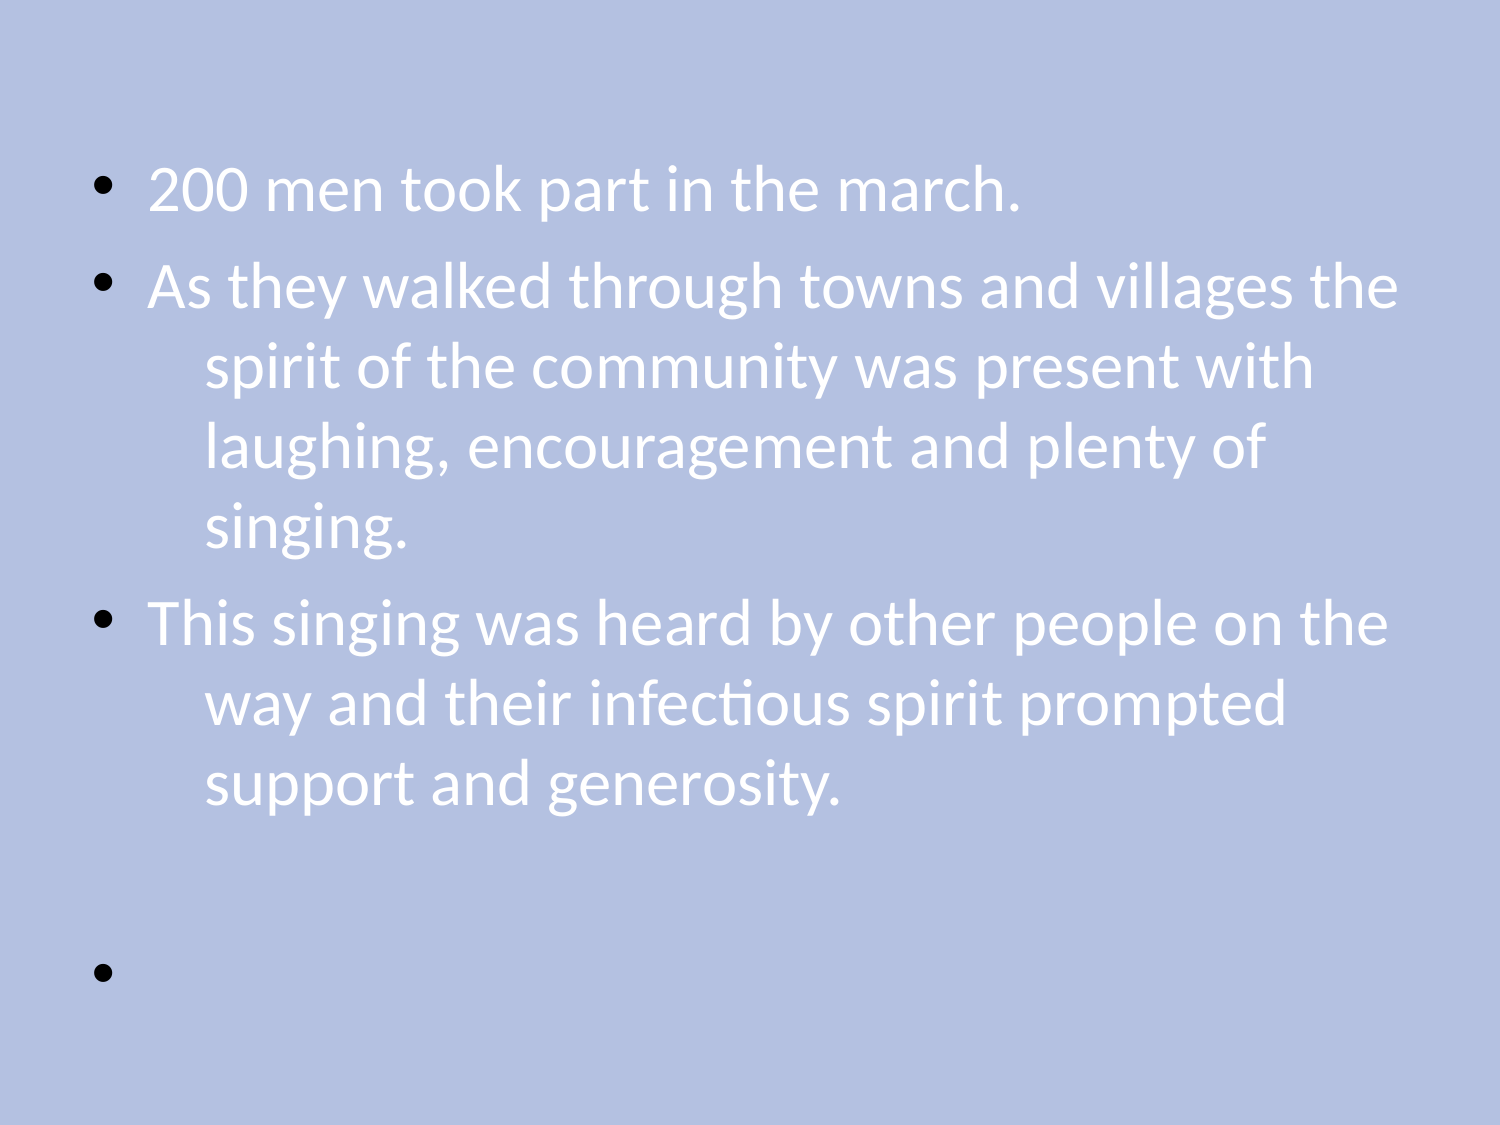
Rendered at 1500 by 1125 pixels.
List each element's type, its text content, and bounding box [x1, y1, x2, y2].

list 200 men took part in the march. As they walked through towns and villages the spirit of the community was present with laughing, encouragement and plenty of singing. This singing was heard by other people on the way and their infectious spirit prompted support and generosity. [76, 137, 1427, 1053]
